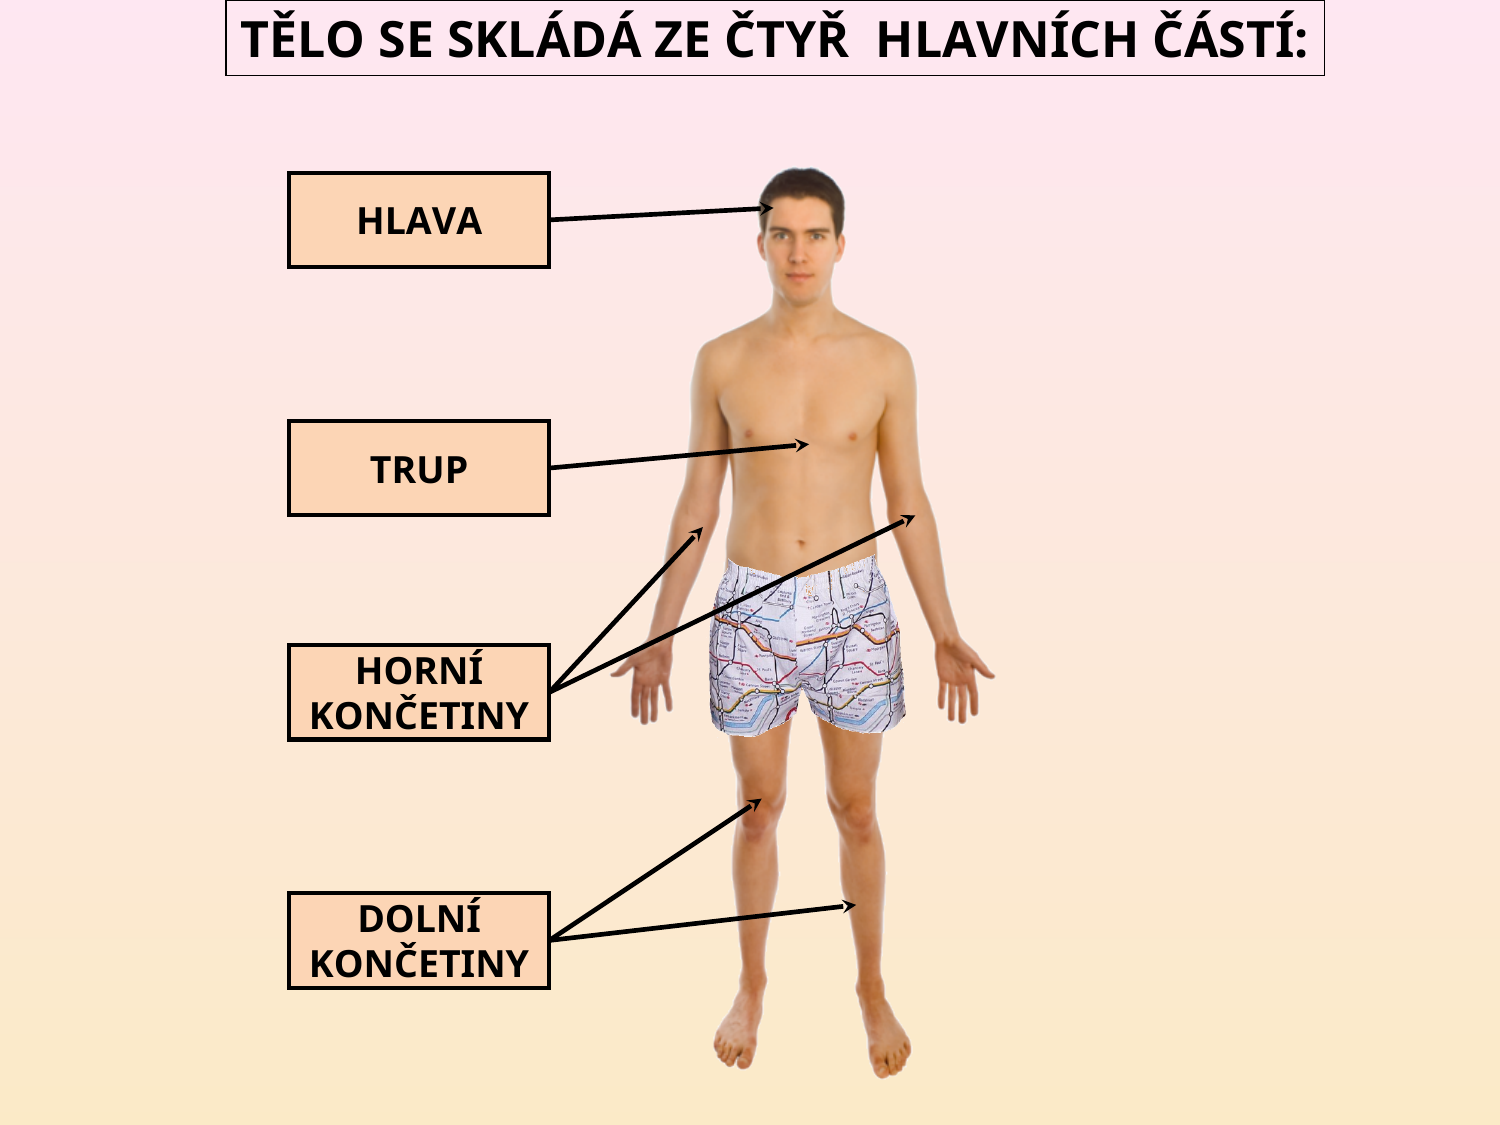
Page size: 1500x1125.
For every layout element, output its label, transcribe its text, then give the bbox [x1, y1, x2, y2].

text_box TRUP [289, 420, 550, 516]
text_box DOLNÍ KONČETINY [289, 893, 550, 988]
text_box TĚLO SE SKLÁDÁ ZE ČTYŘ HLAVNÍCH ČÁSTÍ: [225, 0, 1325, 76]
text_box HORNÍ KONČETINY [289, 645, 550, 740]
text_box HLAVA [289, 172, 550, 268]
picture [608, 160, 999, 1083]
